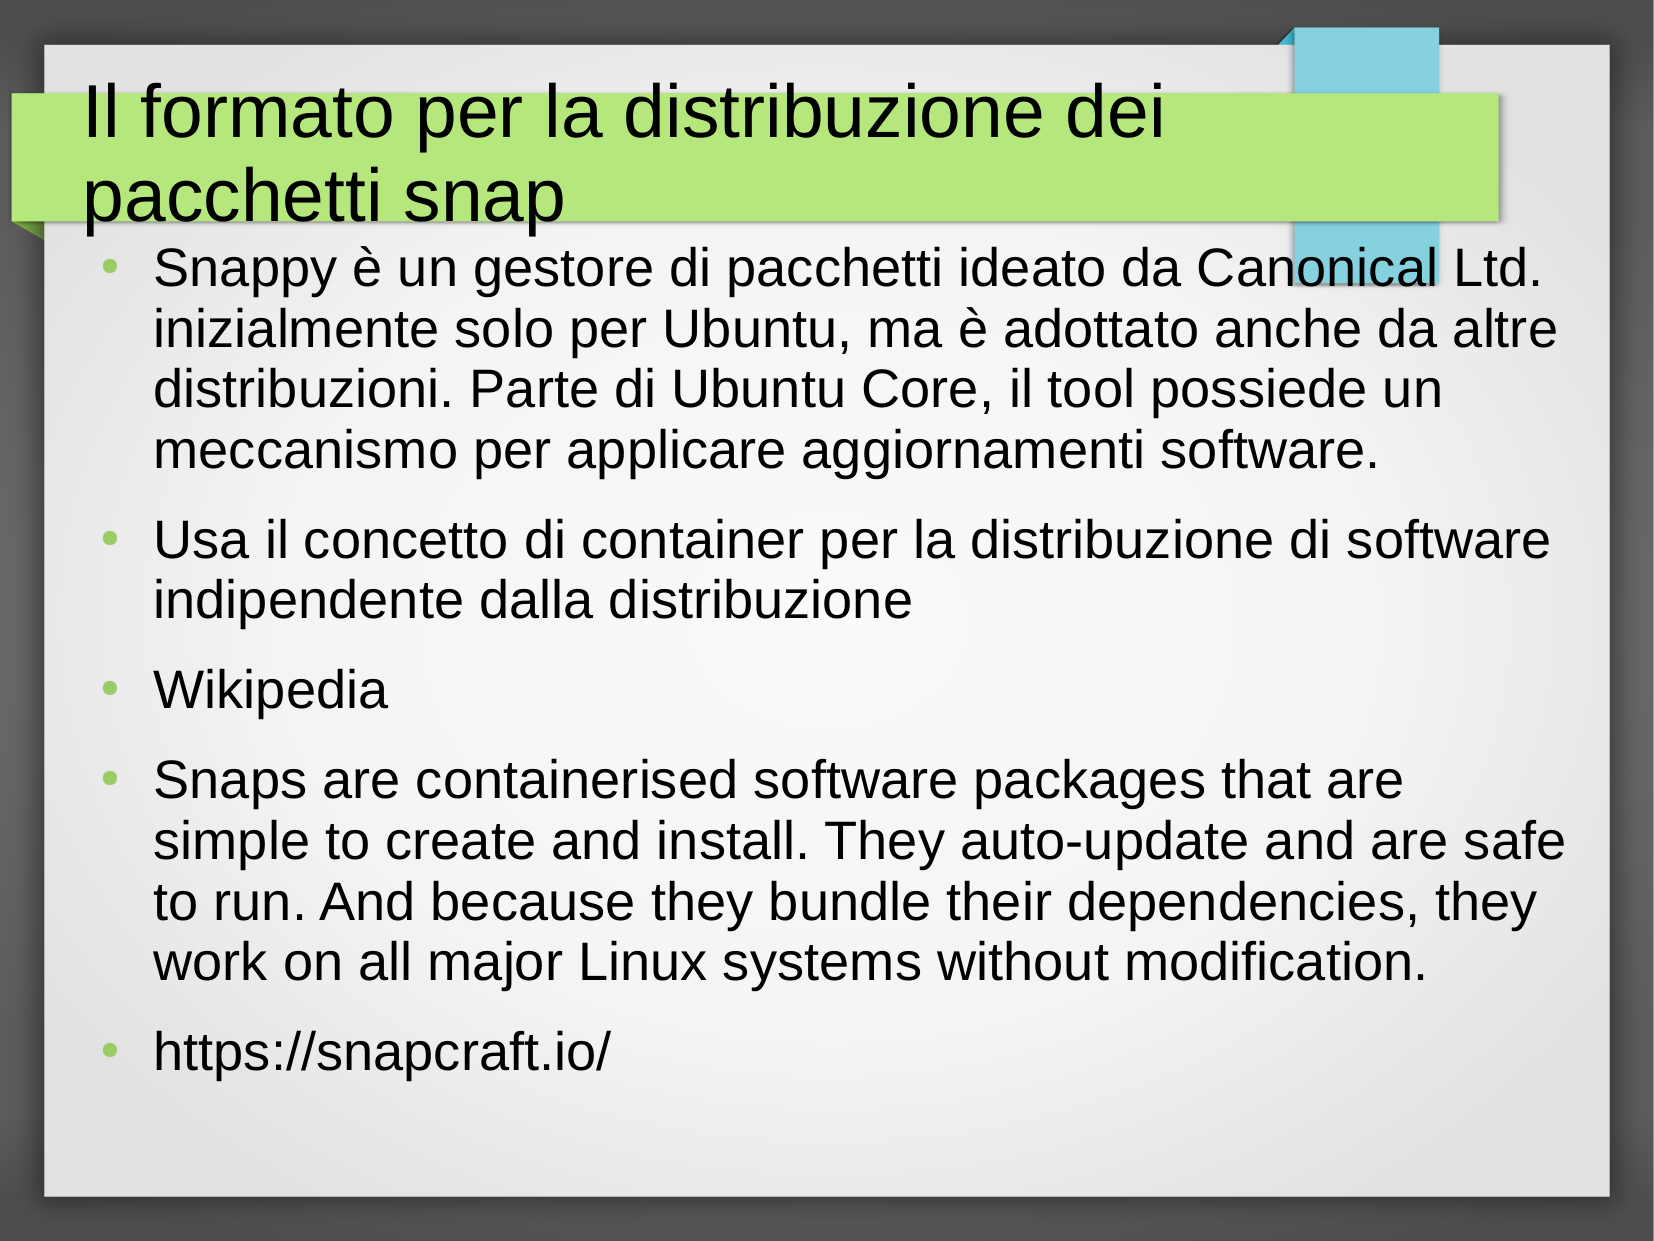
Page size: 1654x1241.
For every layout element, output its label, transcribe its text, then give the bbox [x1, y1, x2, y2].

title Il formato per la distribuzione dei pacchetti snap [82, 69, 1264, 237]
picture [0, 0, 1654, 1241]
list Snappy è un gestore di pacchetti ideato da Canonical Ltd. inizialmente solo per Ubuntu, ma è adottato anche da altre distribuzioni. Parte di Ubuntu Core, il tool possiede un meccanismo per applicare aggiornamenti software. Usa il concetto di container per la distribuzione di software indipendente dalla distribuzione Wikipedia Snaps are containerised software packages that are simple to create and install. They auto-update and are safe to run. And because they bundle their dependencies, they work on all major Linux systems without modification. https://snapcraft.io/ [82, 237, 1571, 1146]
